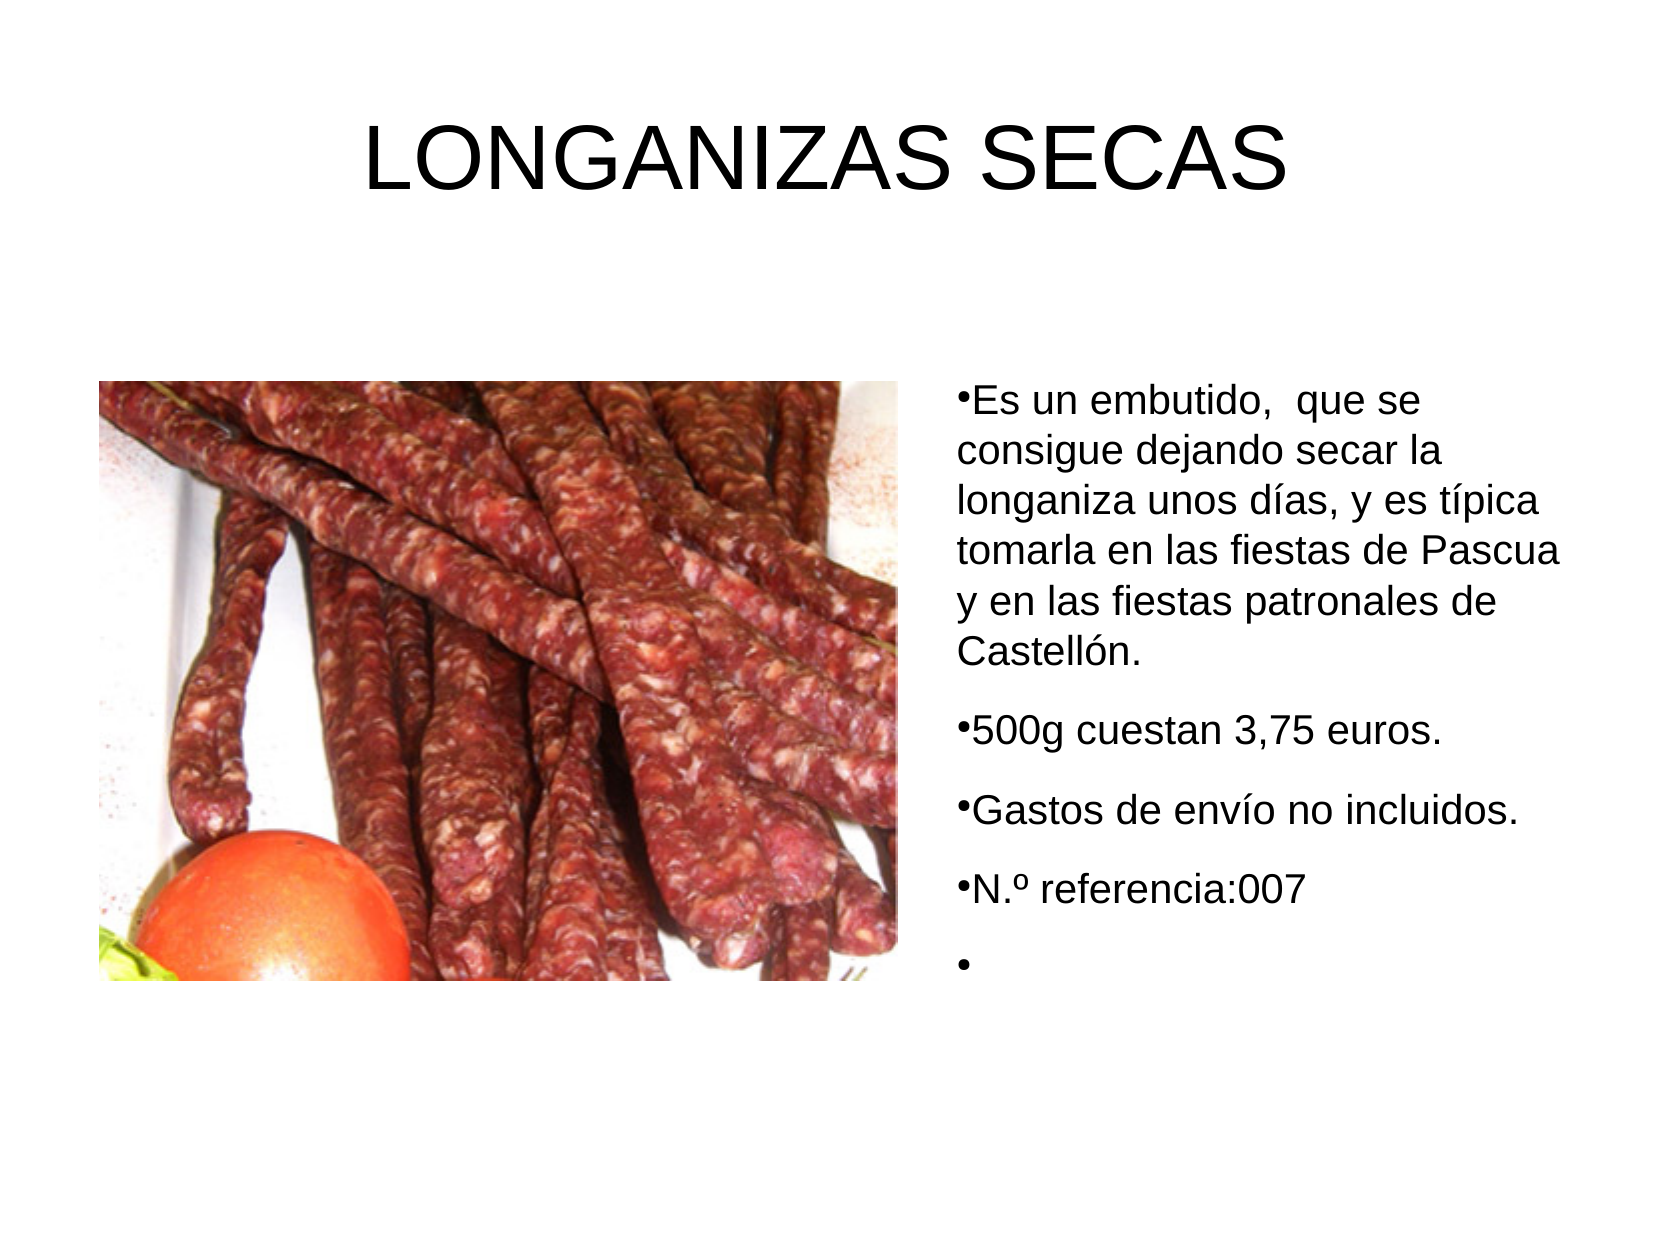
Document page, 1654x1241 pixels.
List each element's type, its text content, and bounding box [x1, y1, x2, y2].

title LONGANIZAS SECAS [82, 49, 1571, 257]
picture [99, 381, 898, 981]
list Es un embutido, que se consigue dejando secar la longaniza unos días, y es típica tomarla en las fiestas de Pascua y en las fiestas patronales de Castellón. 500g cuestan 3,75 euros. Gastos de envío no incluidos. N.º referencia:007 [956, 372, 1571, 1193]
